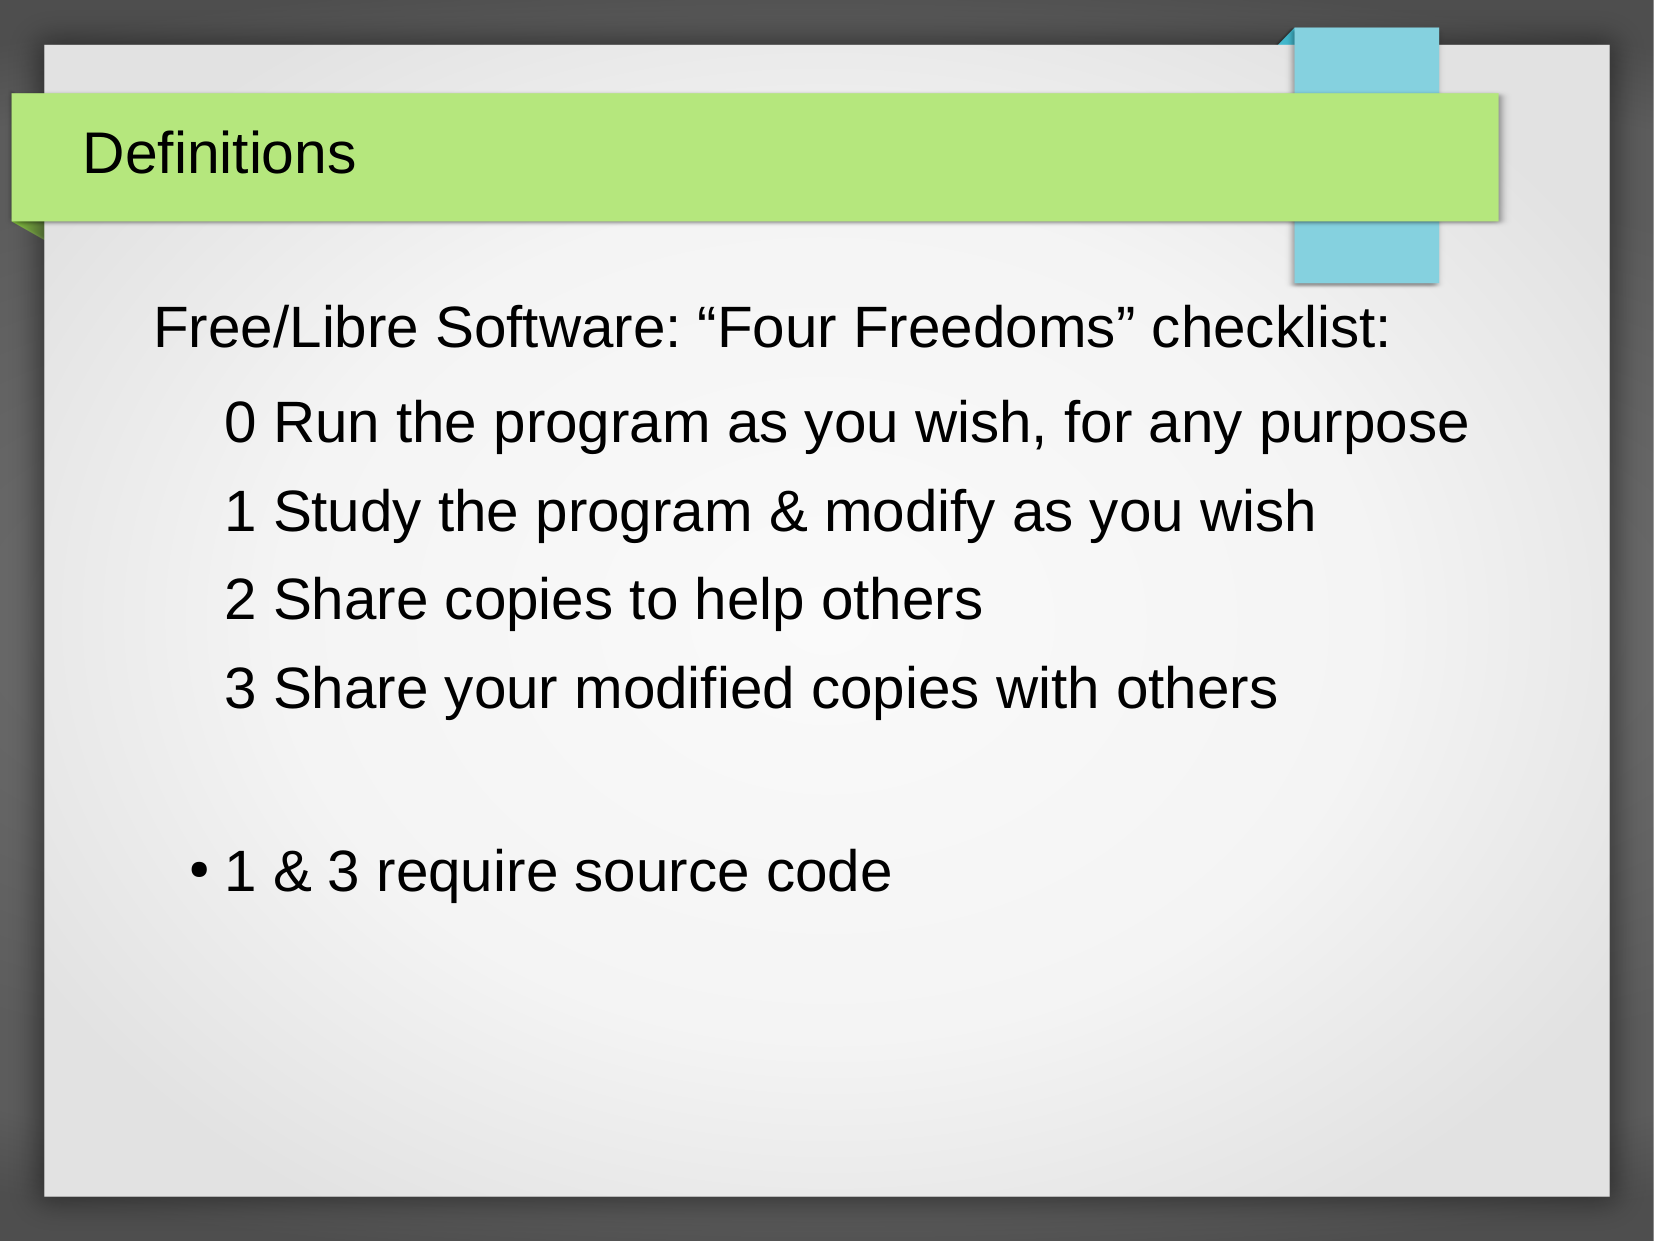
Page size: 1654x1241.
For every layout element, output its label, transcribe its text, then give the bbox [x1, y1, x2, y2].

picture [0, 0, 1654, 1241]
title Definitions [82, 94, 1264, 213]
list Free/Libre Software: “Four Freedoms” checklist: 0 Run the program as you wish, for any purpose 1 Study the program & modify as you wish 2 Share copies to help others 3 Share your modified copies with others 1 & 3 require source code [82, 295, 1571, 1015]
